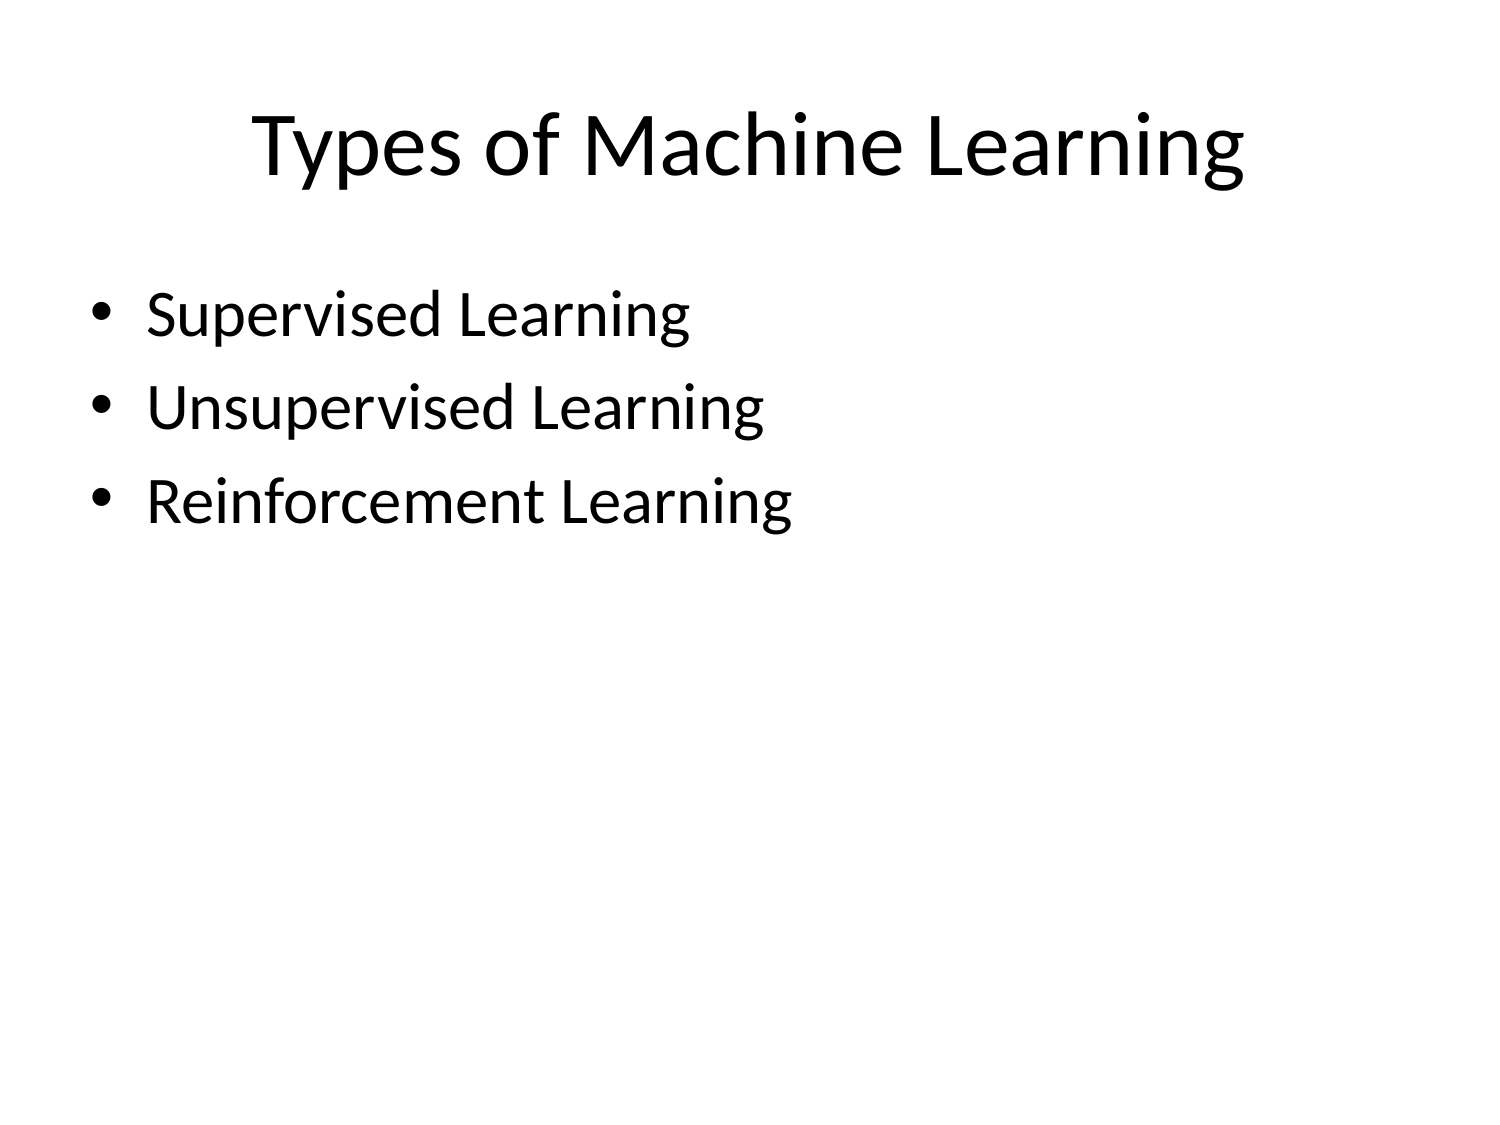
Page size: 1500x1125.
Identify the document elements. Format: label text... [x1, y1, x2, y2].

title Types of Machine Learning [75, 45, 1425, 233]
list Supervised Learning Unsupervised Learning Reinforcement Learning [75, 262, 1425, 1005]
